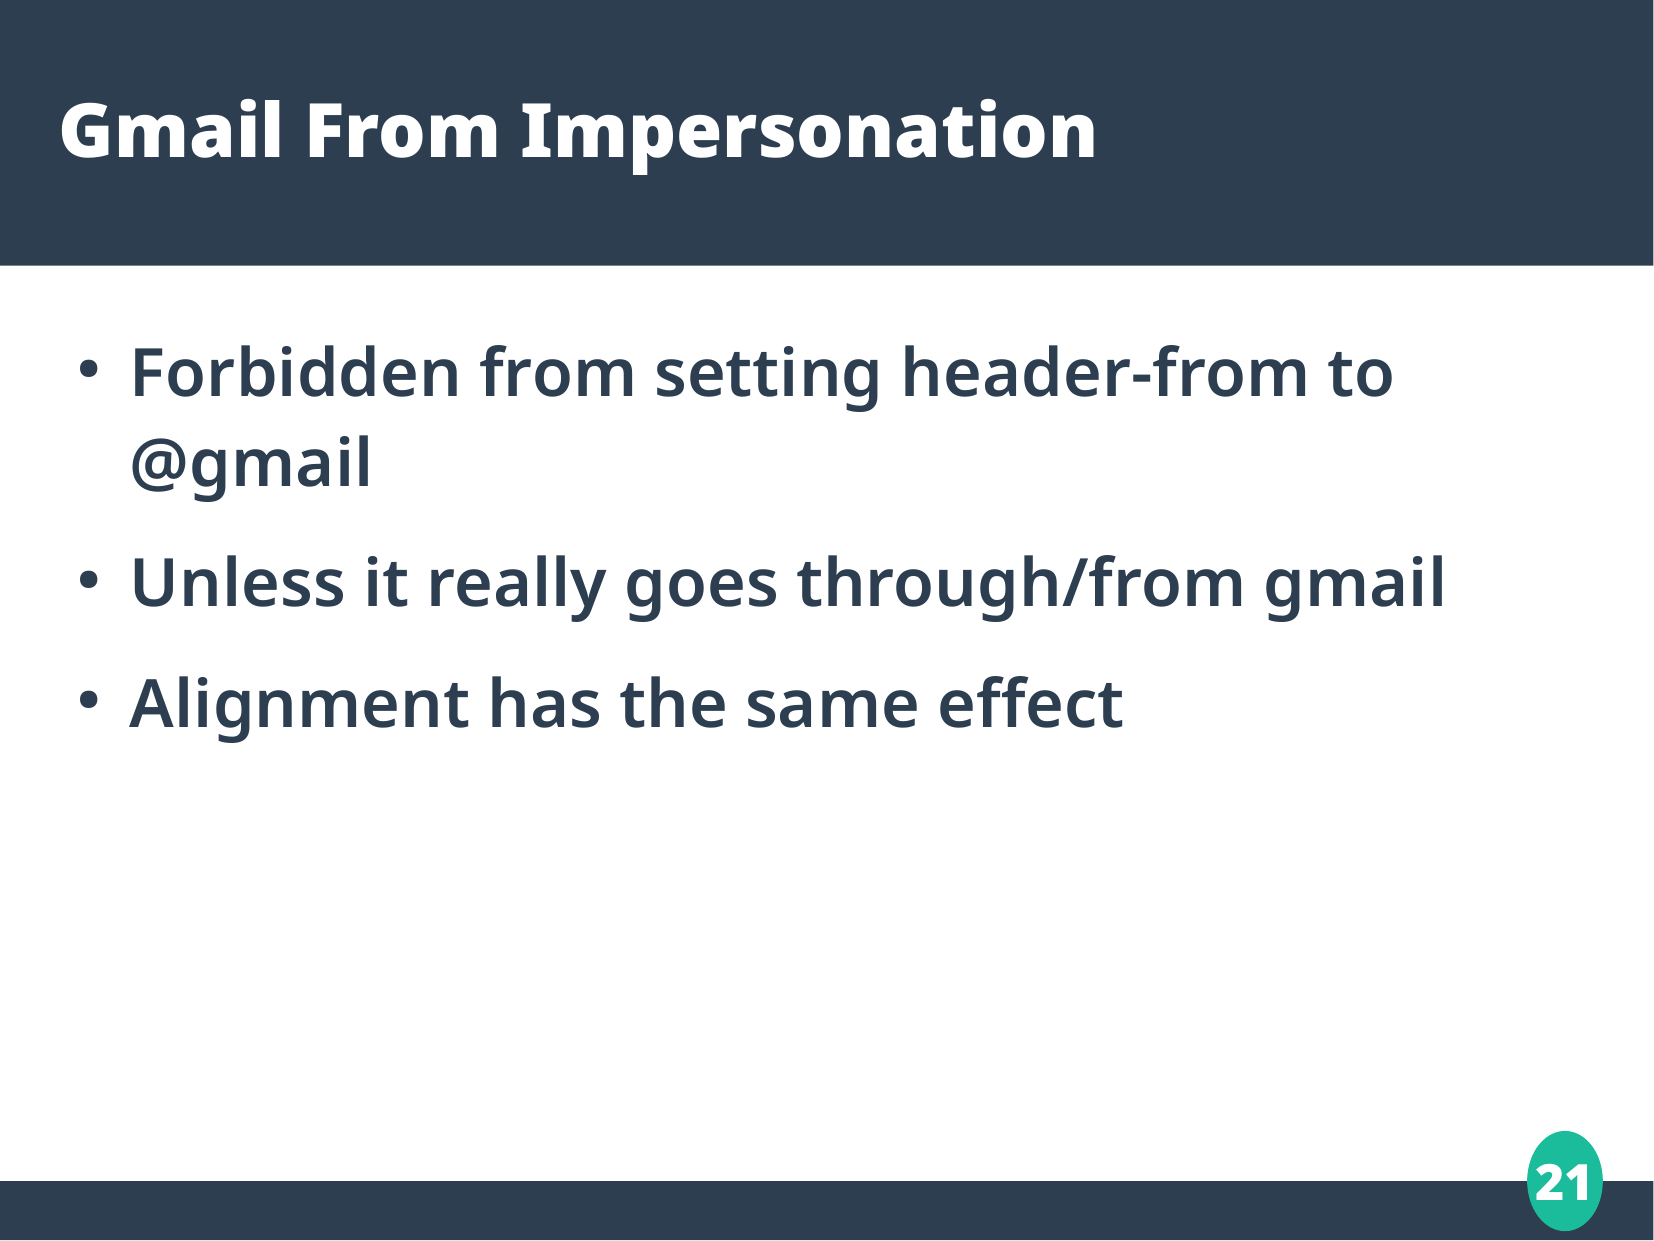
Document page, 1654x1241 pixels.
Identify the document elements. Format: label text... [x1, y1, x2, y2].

title Gmail From Impersonation [59, 49, 1595, 207]
list Forbidden from setting header-from to @gmail Unless it really goes through/from gmail Alignment has the same effect [59, 324, 1595, 1152]
